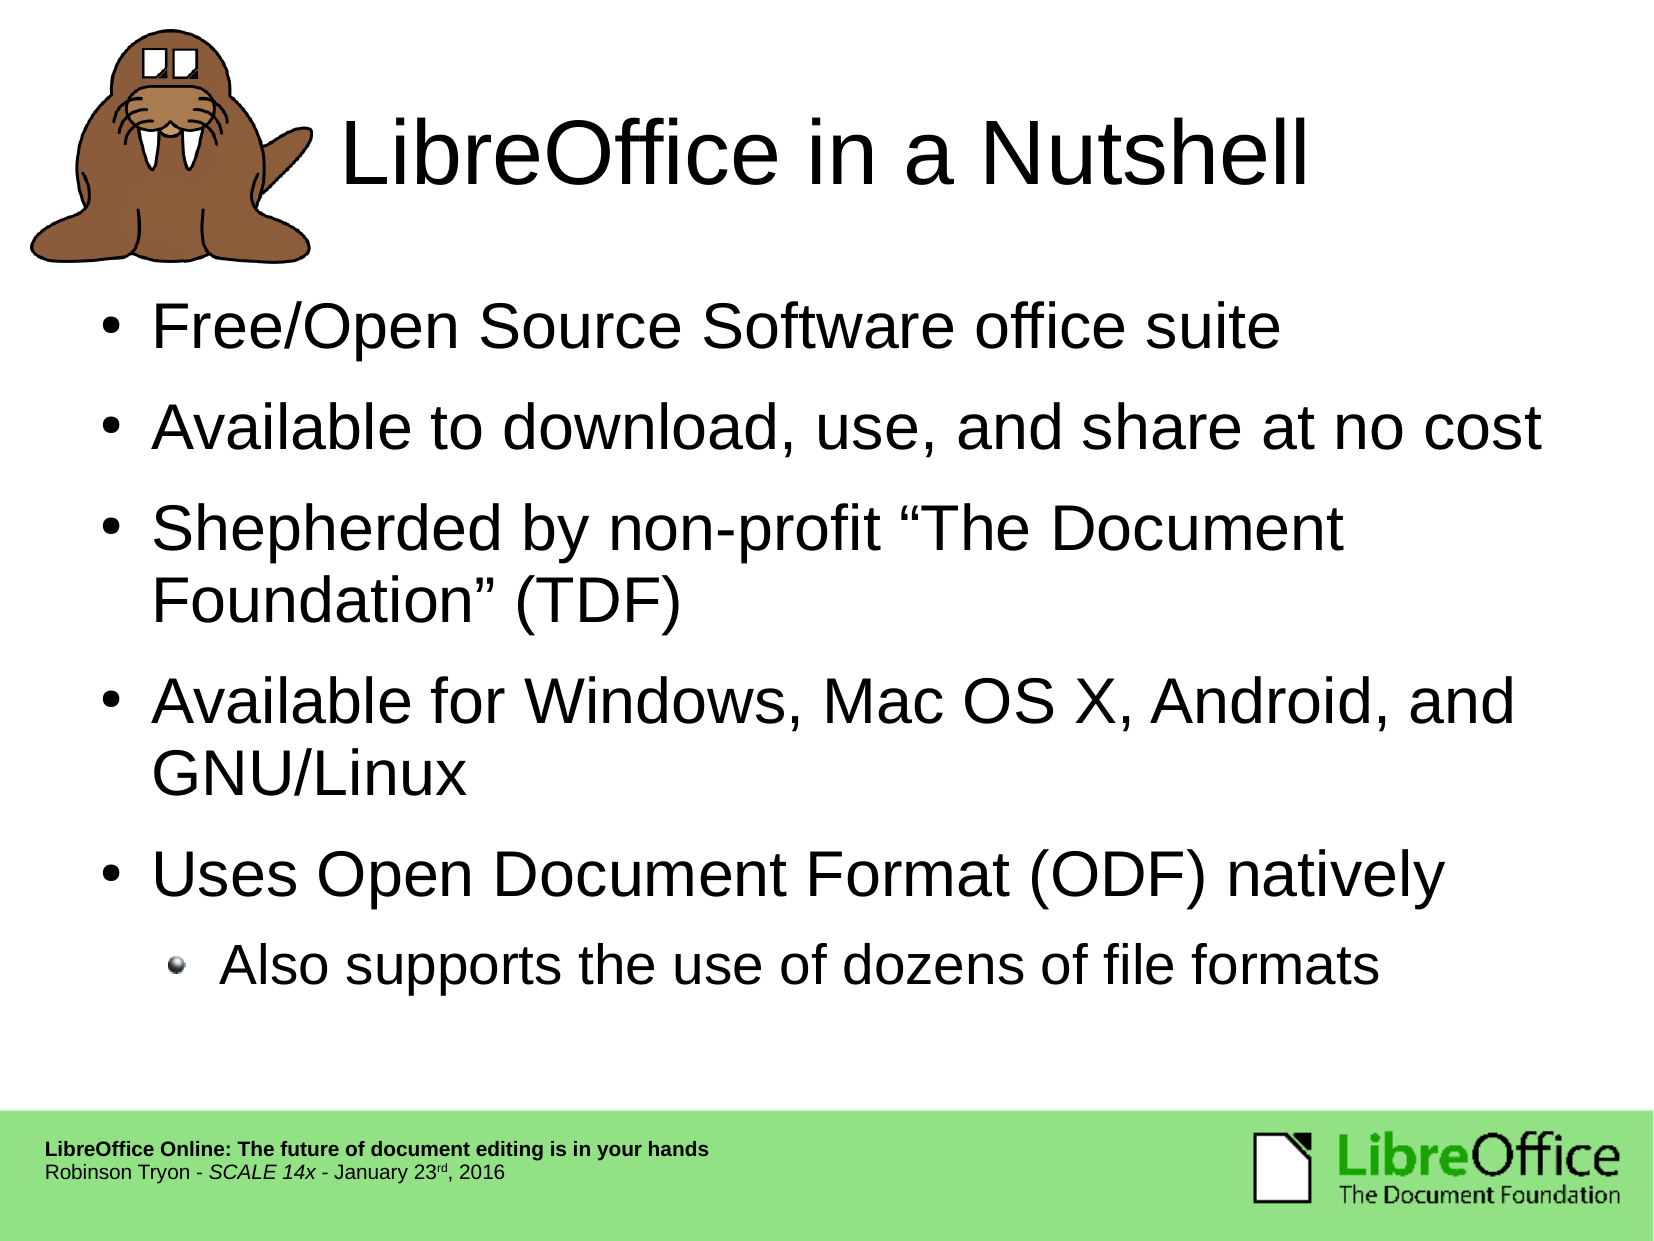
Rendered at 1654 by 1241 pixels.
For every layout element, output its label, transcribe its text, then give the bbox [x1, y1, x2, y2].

list Free/Open Source Software office suite Available to download, use, and share at no cost Shepherded by non-profit “The Document Foundation” (TDF) Available for Windows, Mac OS X, Android, and GNU/Linux Uses Open Document Format (ODF) natively Also supports the use of dozens of file formats [82, 290, 1571, 1010]
picture [0, 0, 1654, 1241]
title LibreOffice in a Nutshell [316, 49, 1571, 257]
